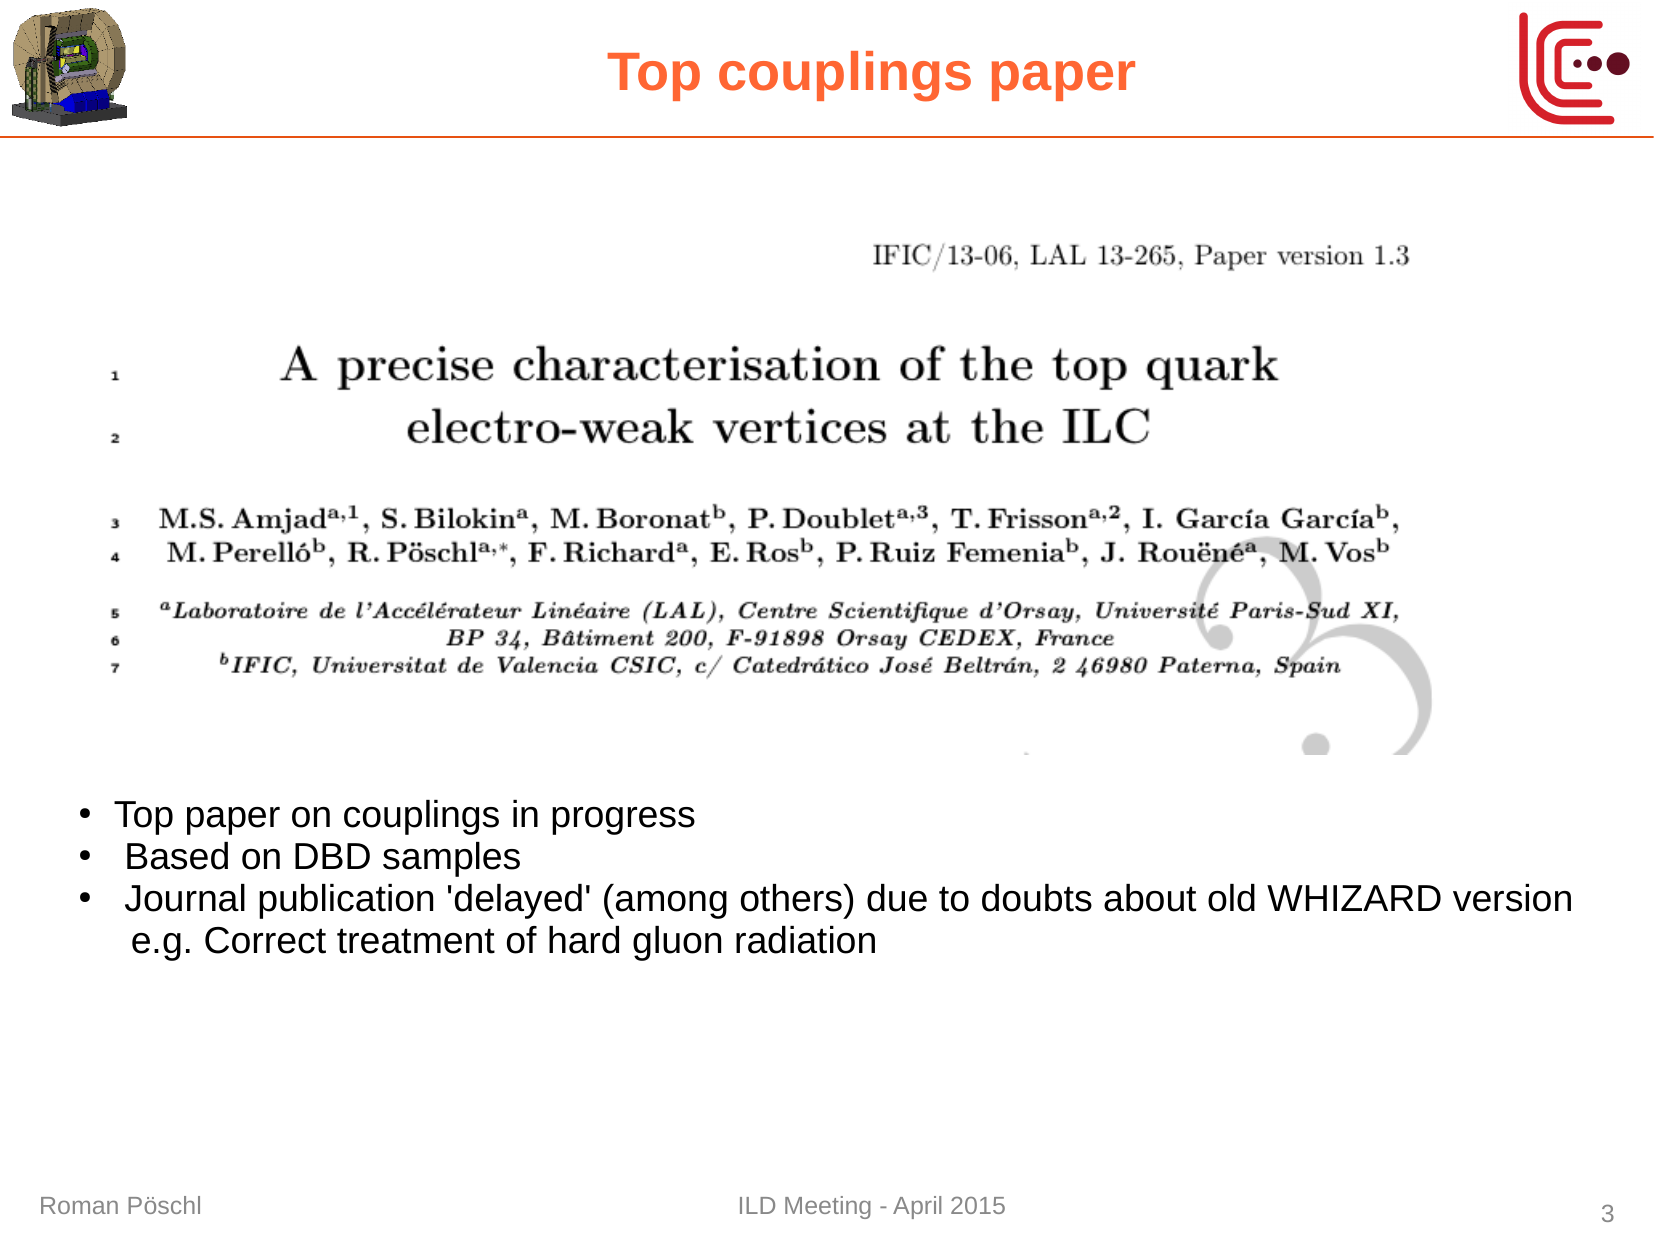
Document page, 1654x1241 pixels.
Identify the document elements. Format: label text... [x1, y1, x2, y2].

picture [1508, 2, 1641, 135]
picture [60, 194, 1501, 755]
title Top couplings paper [128, 29, 1617, 113]
picture [11, 6, 128, 127]
text_box Top paper on couplings in progress Based on DBD samples Journal publication 'delayed' (among others) due to doubts about old WHIZARD version e.g. Correct treatment of hard gluon radiation [63, 785, 1639, 1011]
